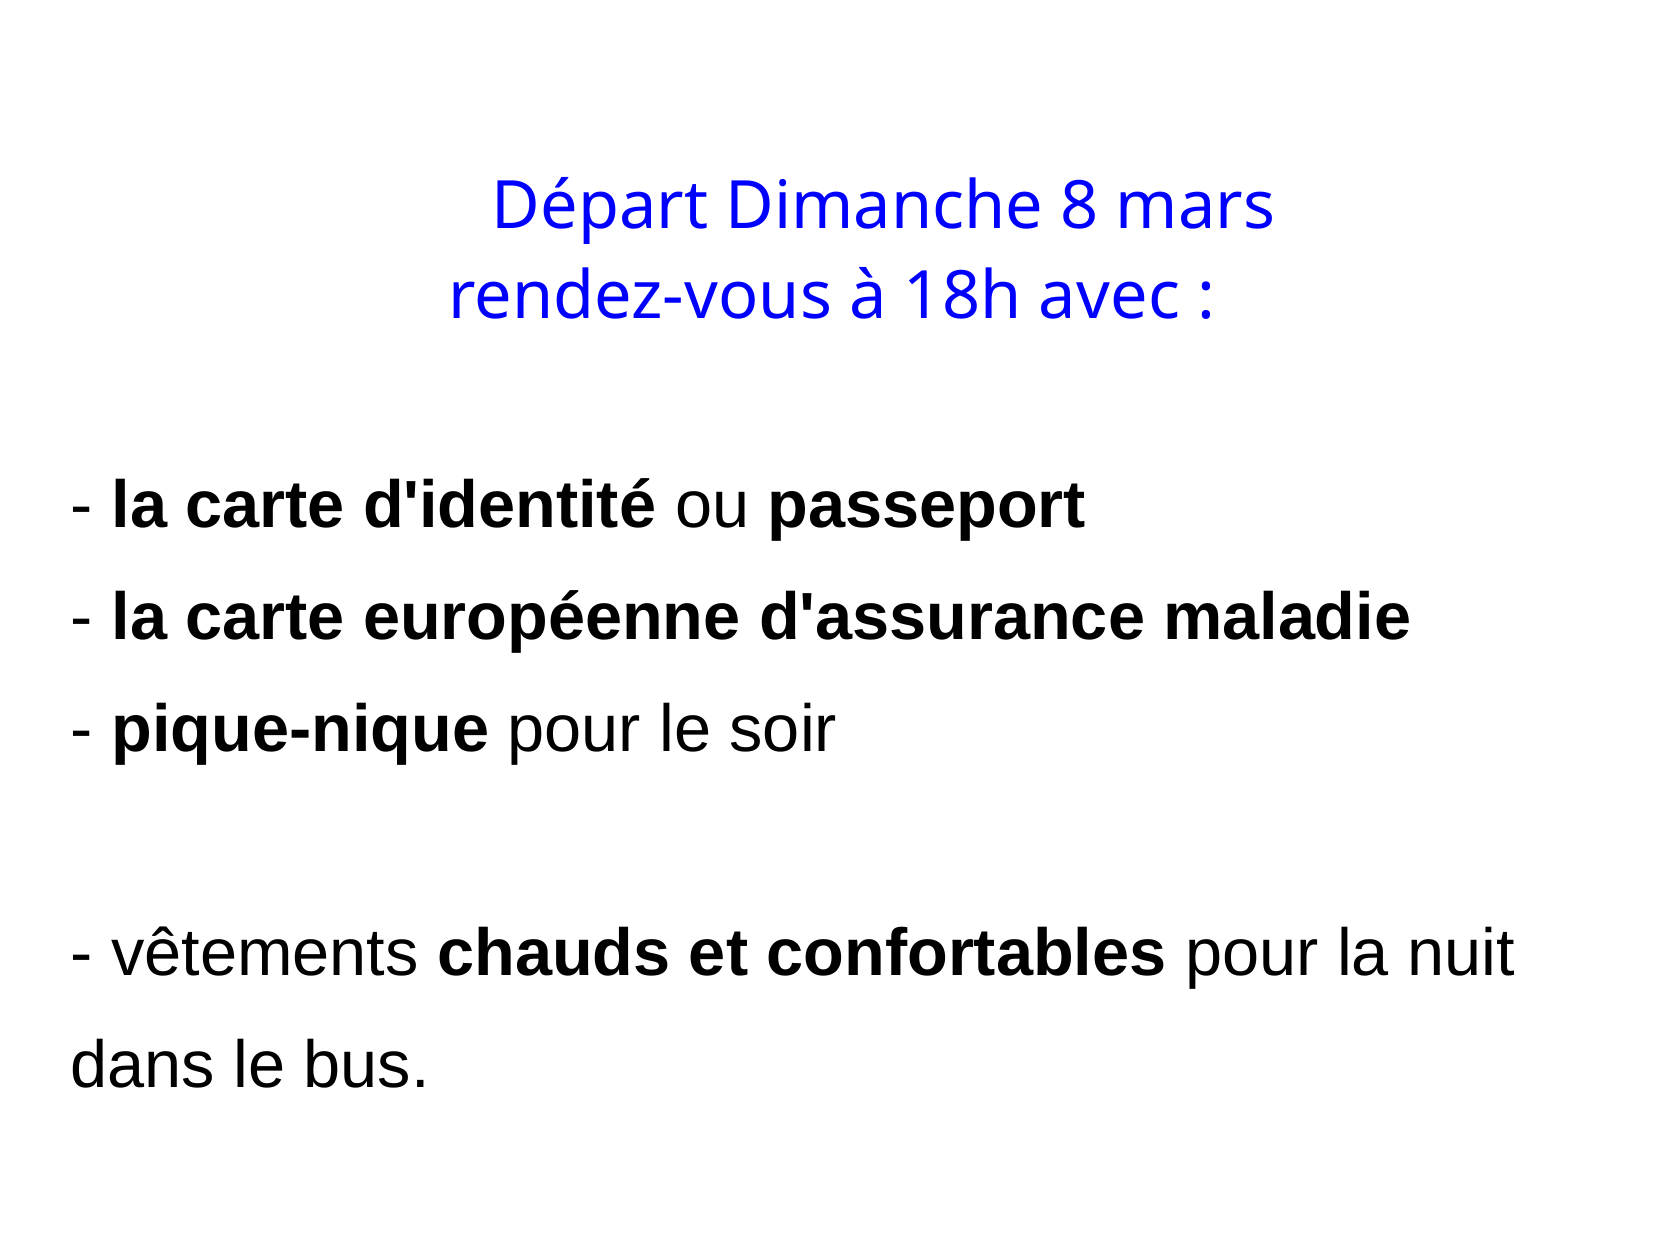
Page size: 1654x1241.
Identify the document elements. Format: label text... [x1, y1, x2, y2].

subtitle Départ Dimanche 8 mars rendez-vous à 18h avec : - la carte d'identité ou passeport - la carte européenne d'assurance maladie - pique-nique pour le soir - vêtements chauds et confortables pour la nuit dans le bus. [70, 59, 1559, 1109]
